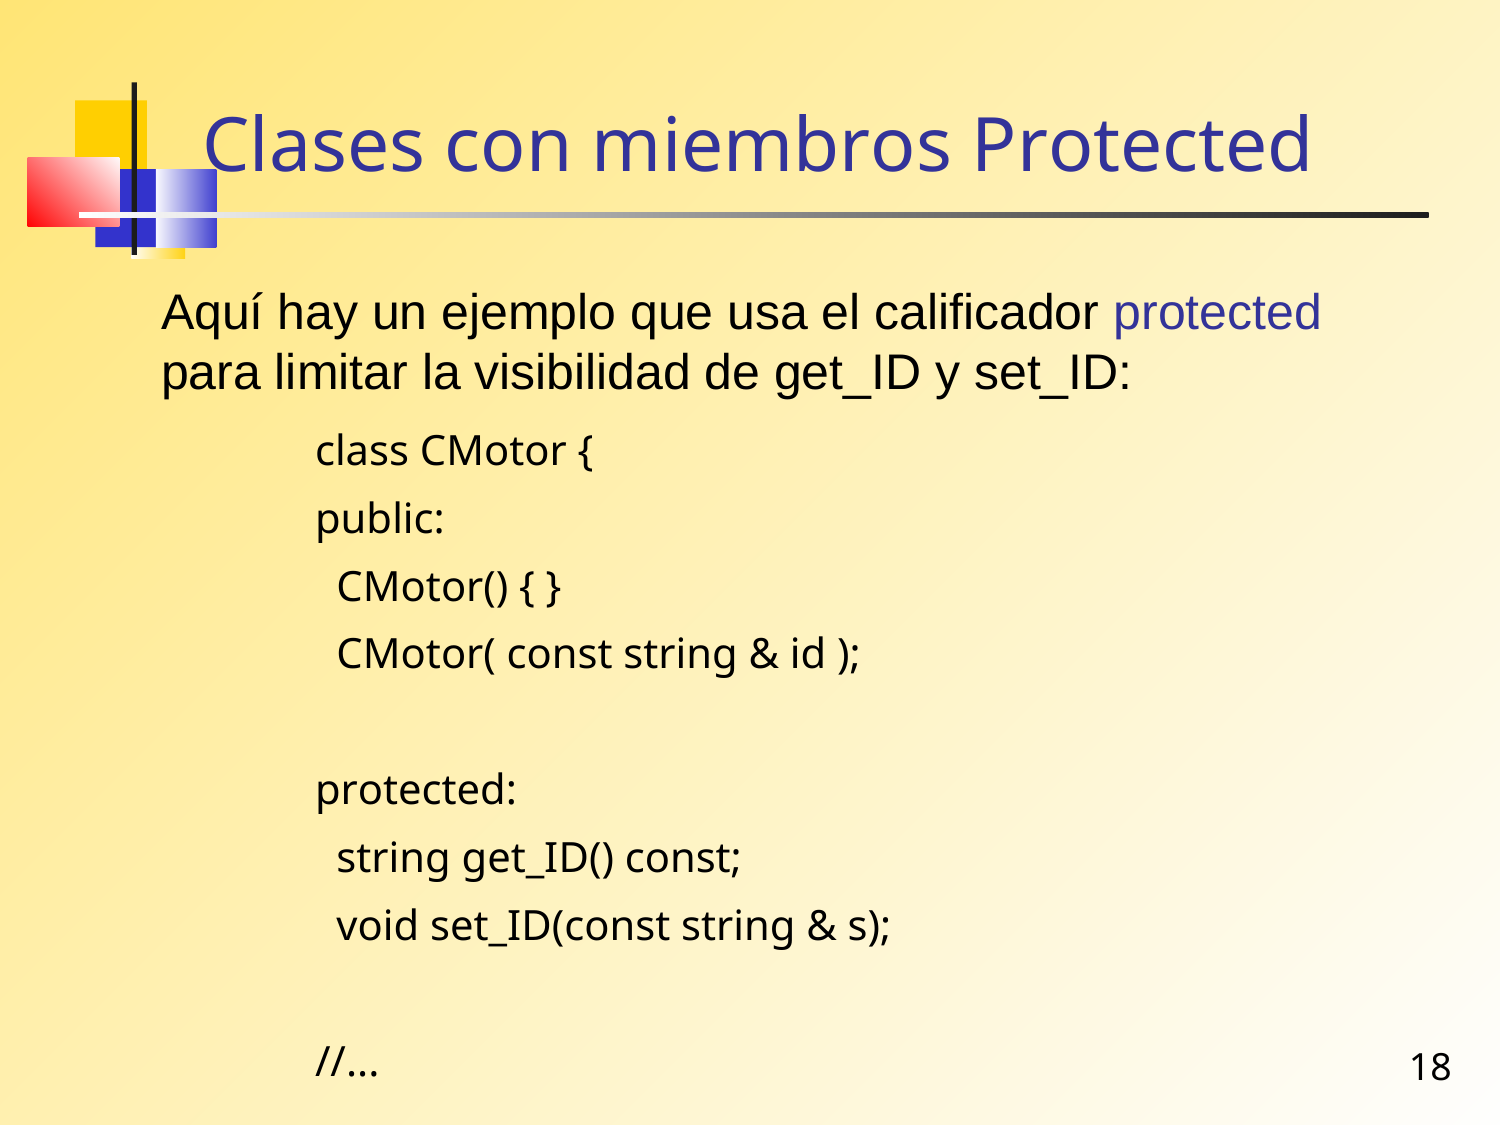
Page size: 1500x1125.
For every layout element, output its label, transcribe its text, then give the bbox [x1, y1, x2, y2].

title Clases con miembros Protected [187, 37, 1466, 201]
text_box Aquí hay un ejemplo que usa el calificador protected para limitar la visibilidad de get_ID y set_ID: [137, 271, 1375, 408]
list class CMotor { public: CMotor() { } CMotor( const string & id ); protected: string get_ID() const; void set_ID(const string & s); //... [300, 412, 1426, 1087]
